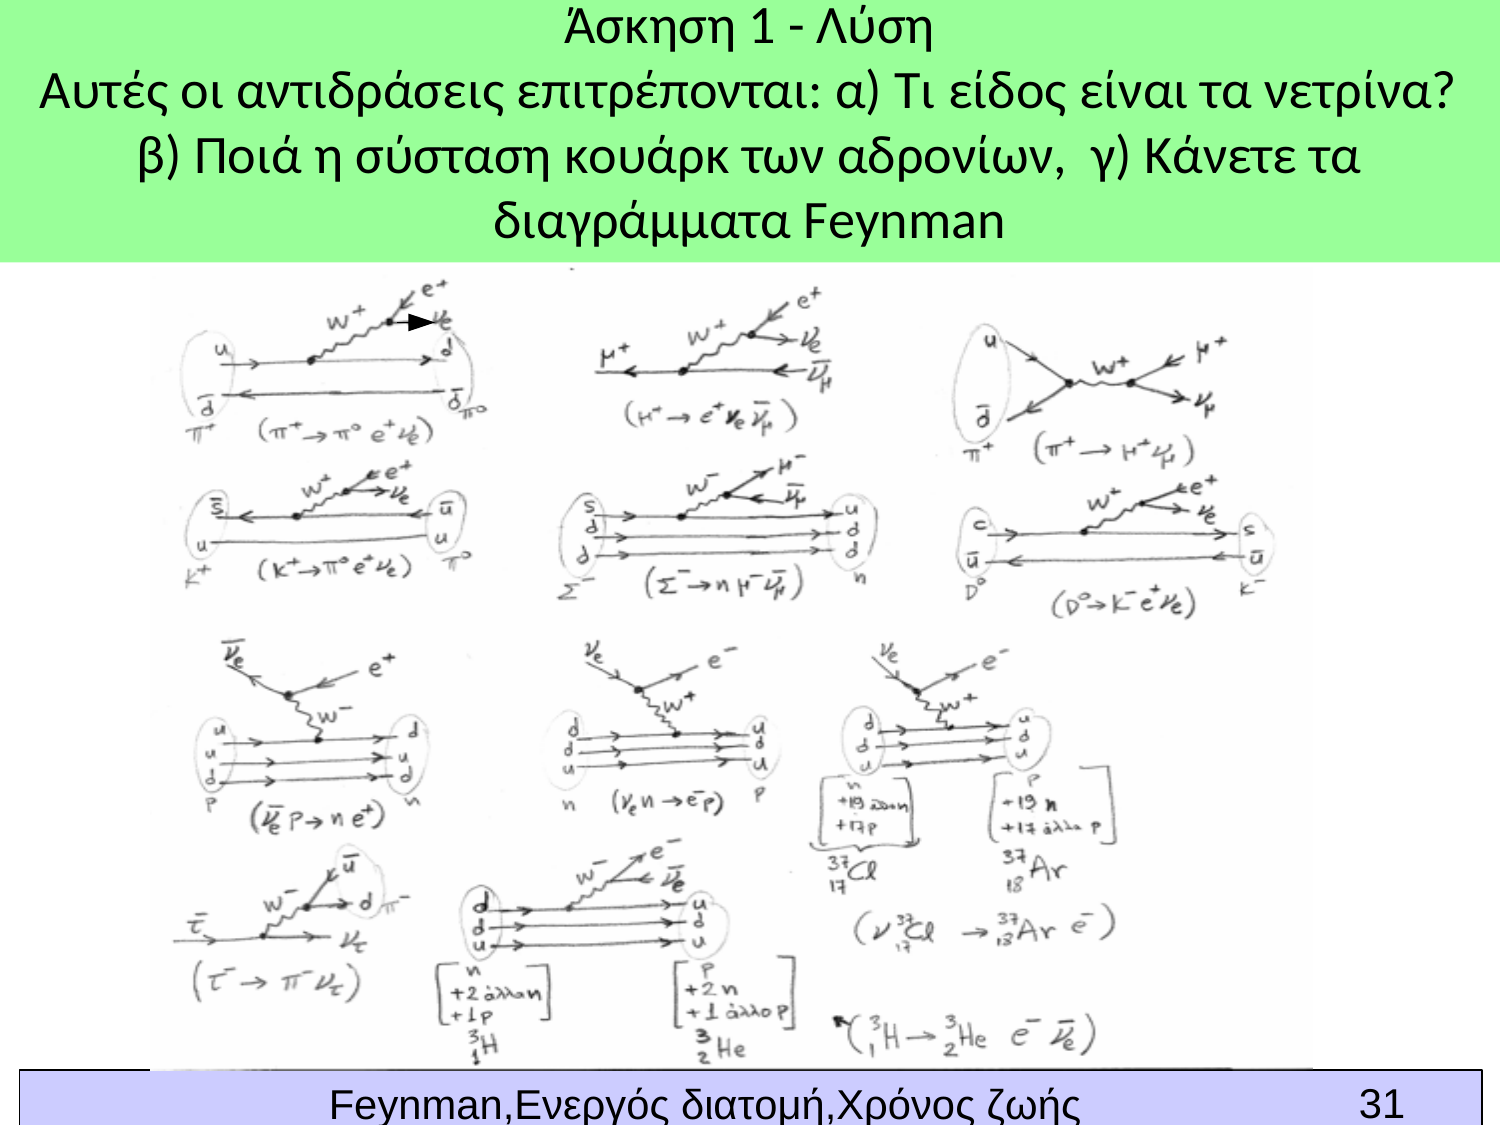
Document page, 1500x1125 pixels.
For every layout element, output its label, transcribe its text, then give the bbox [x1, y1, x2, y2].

picture [150, 267, 1313, 1071]
text_box Άσκηση 1 - Λύση Αυτές οι αντιδράσεις επιτρέπονται: α) Τι είδος είναι τα νετρίνα? β) Ποιά η σύσταση κουάρκ των αδρονίων, γ) Κάνετε τα διαγράμματα Feynman [0, 0, 1500, 263]
